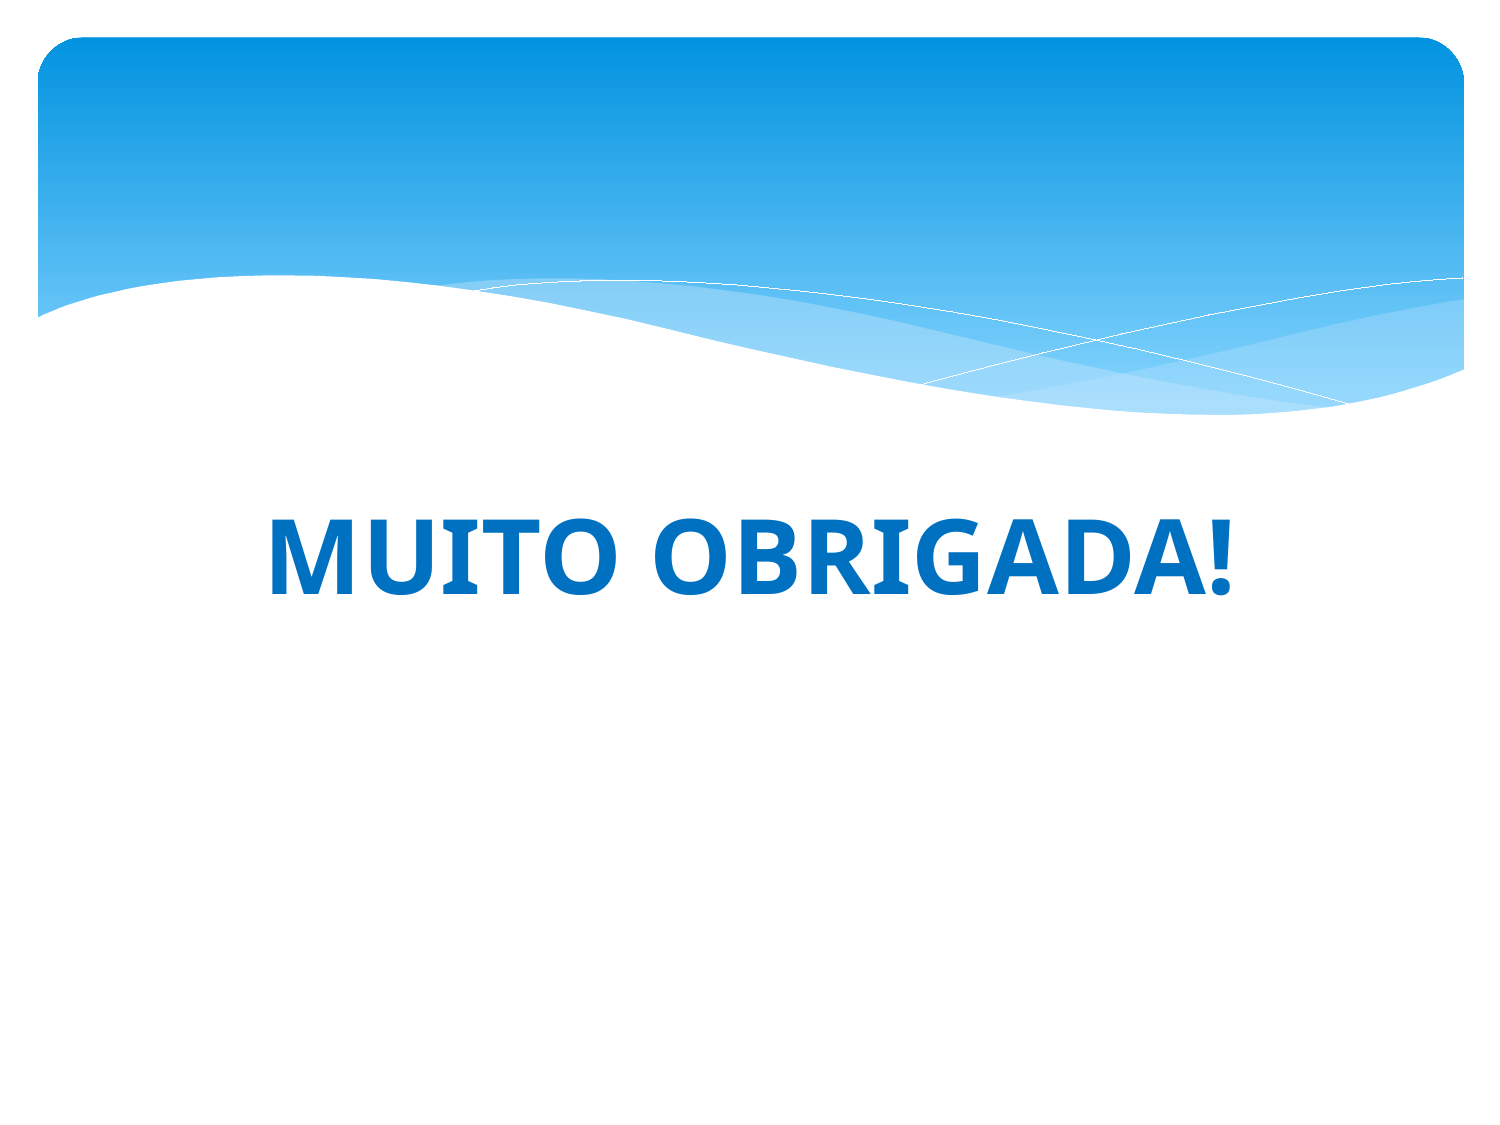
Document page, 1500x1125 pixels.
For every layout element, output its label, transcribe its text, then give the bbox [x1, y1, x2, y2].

list MUITO OBRIGADA! [75, 257, 1425, 633]
